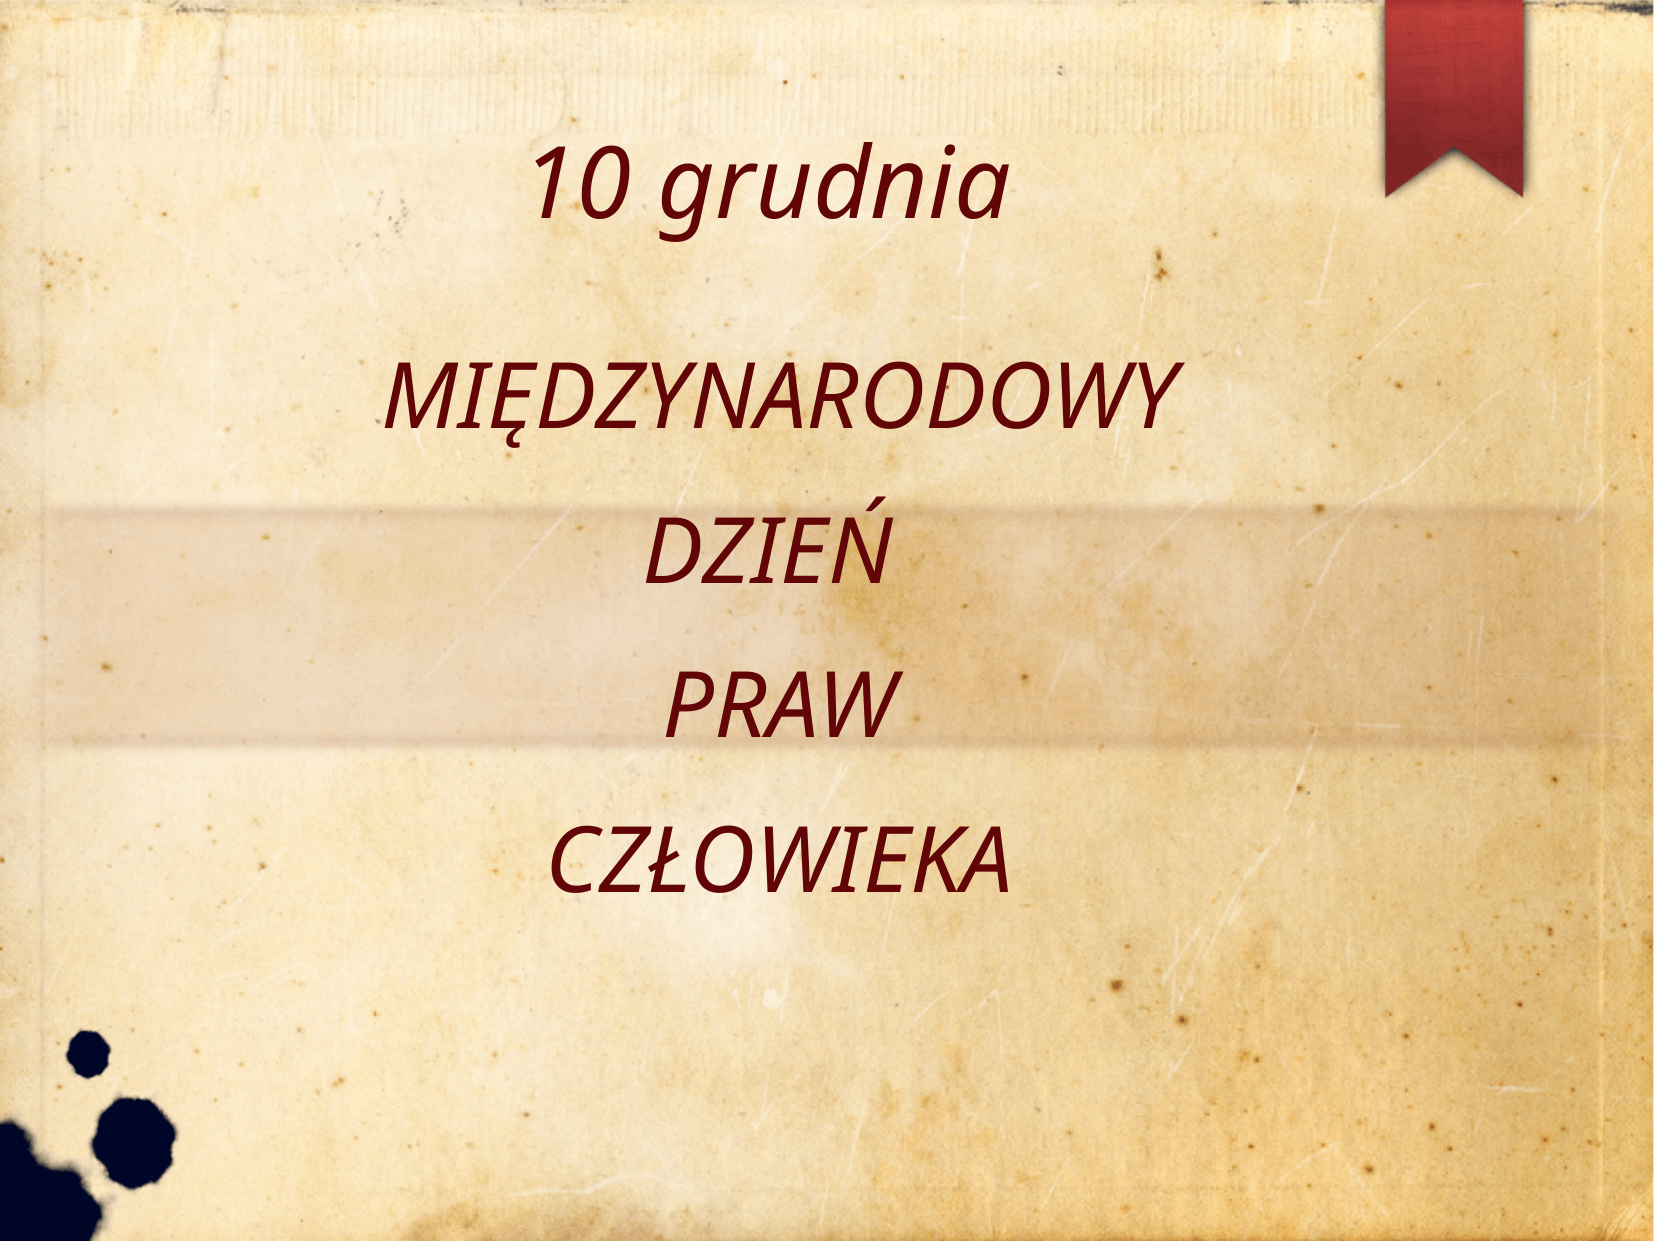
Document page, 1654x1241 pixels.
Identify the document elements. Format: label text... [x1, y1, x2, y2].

list MIĘDZYNARODOWY DZIEŃ PRAW CZŁOWIEKA [0, 330, 1512, 1004]
picture [0, 0, 1654, 1241]
title 10 grudnia [35, 76, 1524, 284]
